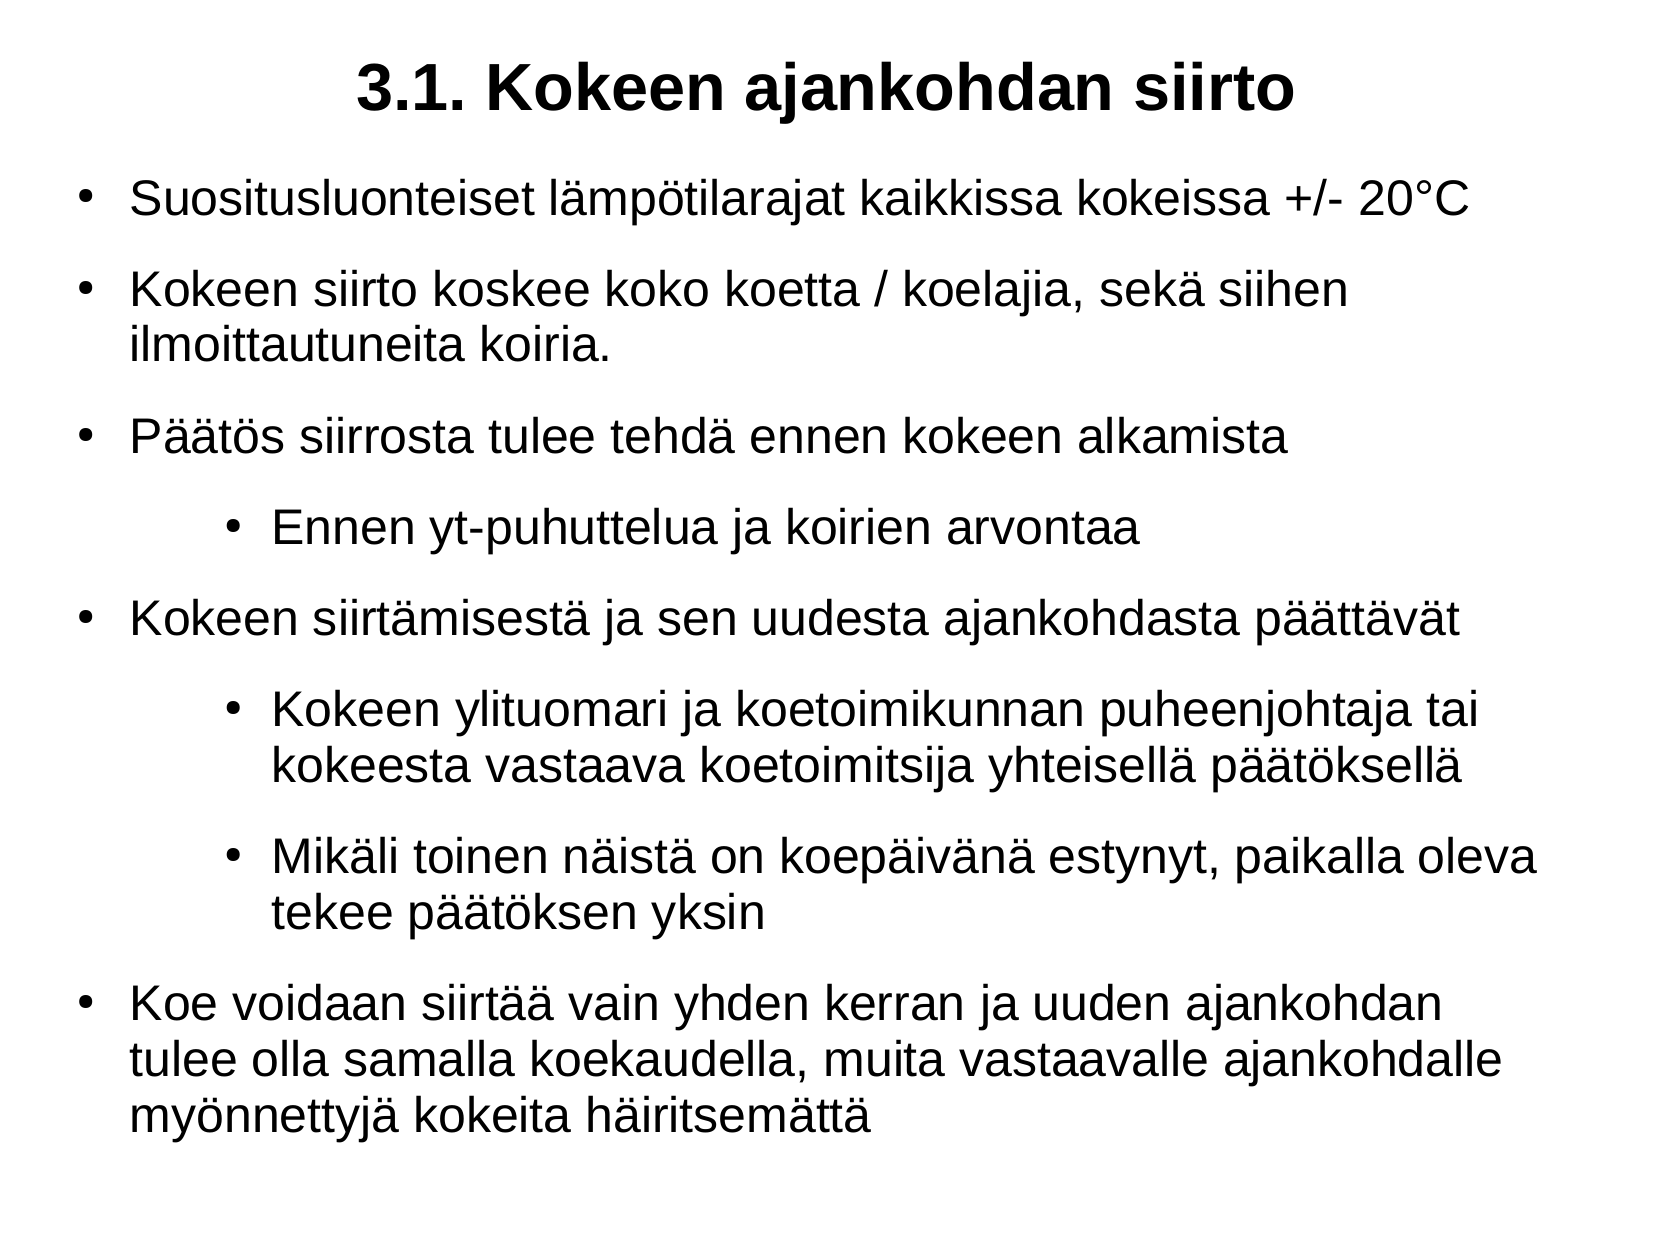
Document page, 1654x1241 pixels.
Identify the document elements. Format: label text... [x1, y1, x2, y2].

list Suositusluonteiset lämpötilarajat kaikkissa kokeissa +/- 20°C Kokeen siirto koskee koko koetta / koelajia, sekä siihen ilmoittautuneita koiria. Päätös siirrosta tulee tehdä ennen kokeen alkamista Ennen yt-puhuttelua ja koirien arvontaa Kokeen siirtämisestä ja sen uudesta ajankohdasta päättävät Kokeen ylituomari ja koetoimikunnan puheenjohtaja tai kokeesta vastaava koetoimitsija yhteisellä päätöksellä Mikäli toinen näistä on koepäivänä estynyt, paikalla oleva tekee päätöksen yksin Koe voidaan siirtää vain yhden kerran ja uuden ajankohdan tulee olla samalla koekaudella, muita vastaavalle ajankohdalle myönnettyjä kokeita häiritsemättä [59, 169, 1548, 1143]
title 3.1. Kokeen ajankohdan siirto [82, 49, 1571, 142]
